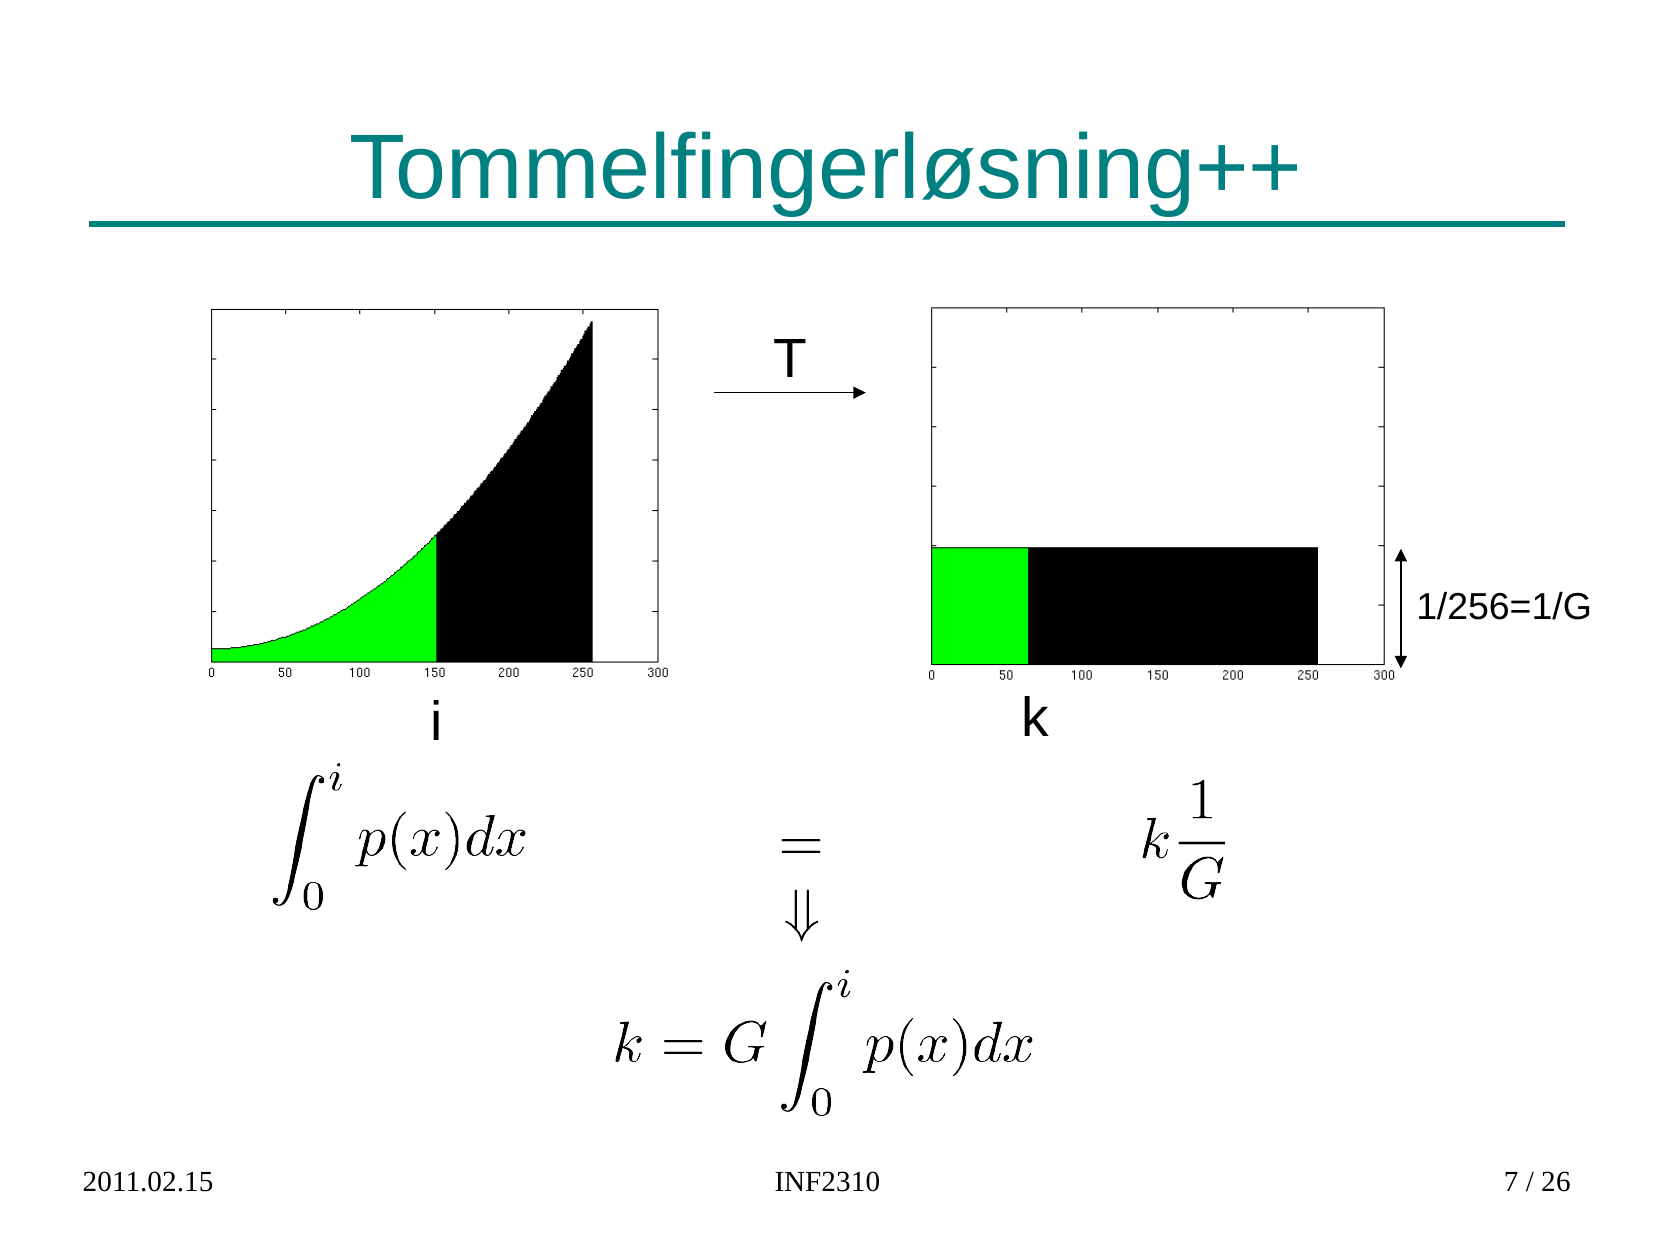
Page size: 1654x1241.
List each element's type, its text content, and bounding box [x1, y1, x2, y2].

picture [608, 964, 1046, 1123]
title Tommelfingerløsning++ [123, 76, 1530, 257]
text_box 1/256=1/G [1402, 574, 1608, 635]
text_box k [1007, 673, 1065, 756]
picture [265, 757, 540, 916]
picture [774, 833, 827, 857]
text_box i [416, 678, 458, 757]
picture [136, 276, 712, 709]
picture [855, 274, 1439, 712]
text_box T [758, 315, 823, 397]
picture [1135, 772, 1241, 901]
picture [773, 885, 838, 950]
